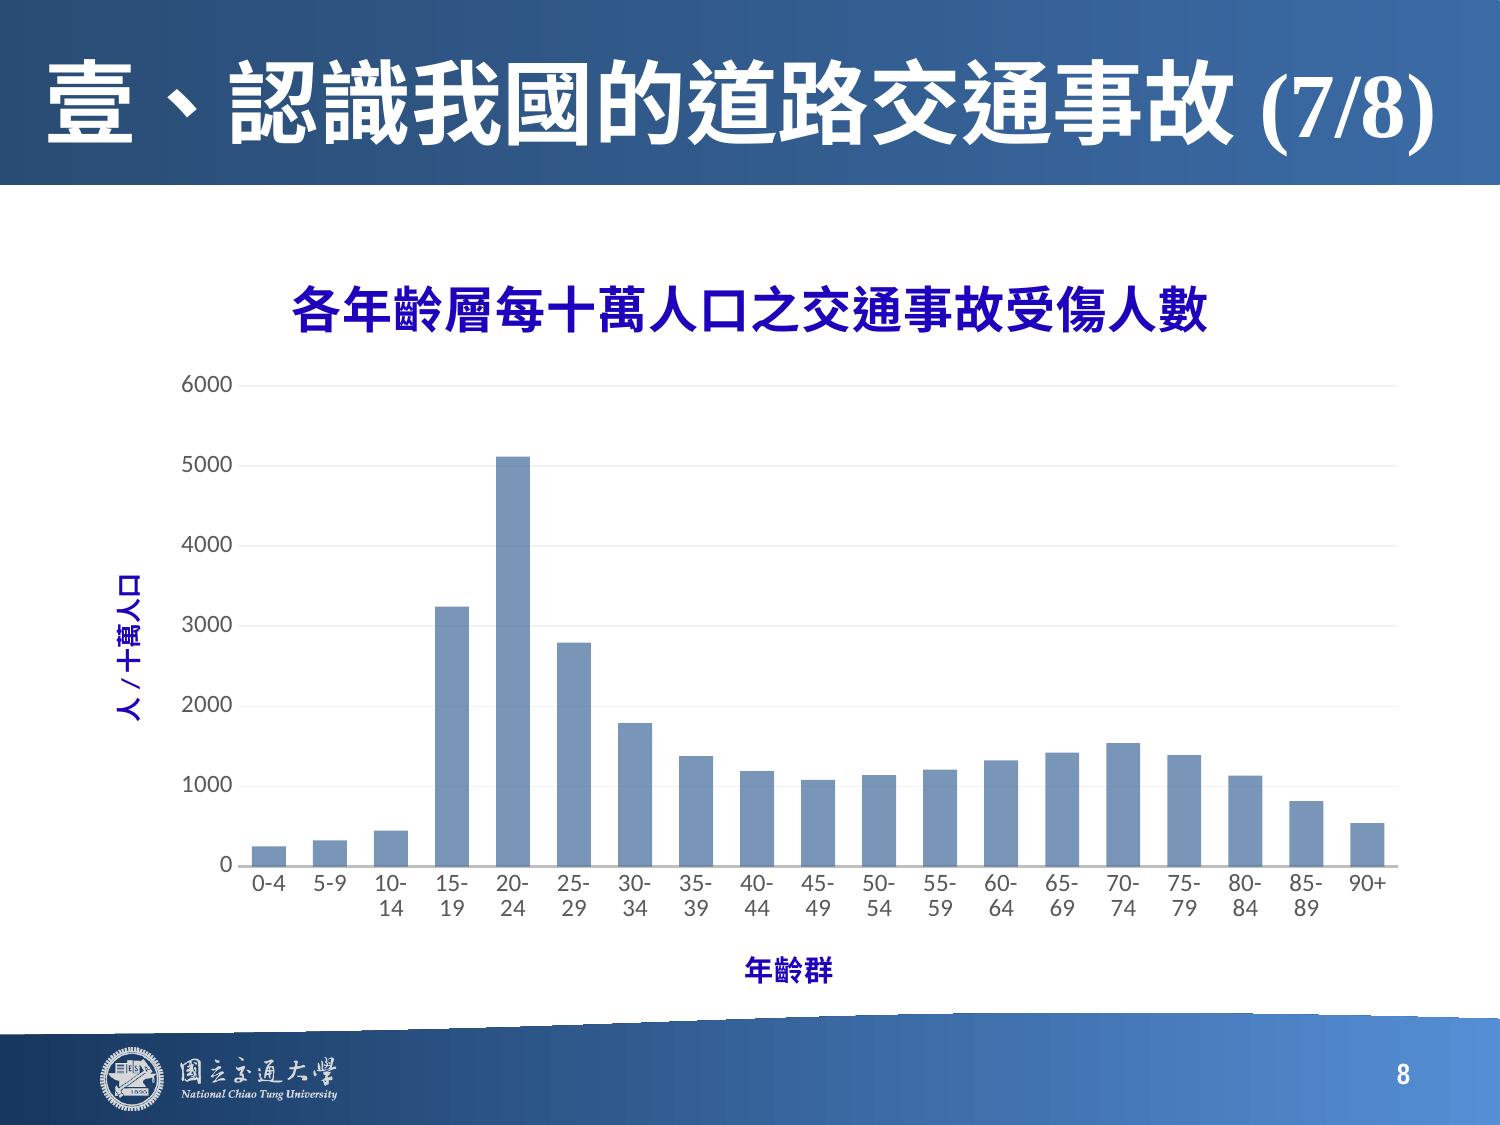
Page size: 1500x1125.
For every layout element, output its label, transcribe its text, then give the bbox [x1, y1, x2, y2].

title 壹、認識我國的道路交通事故(7/8) [29, 31, 1500, 171]
chart [75, 231, 1425, 1024]
slide_number <編號> [1074, 1042, 1425, 1103]
